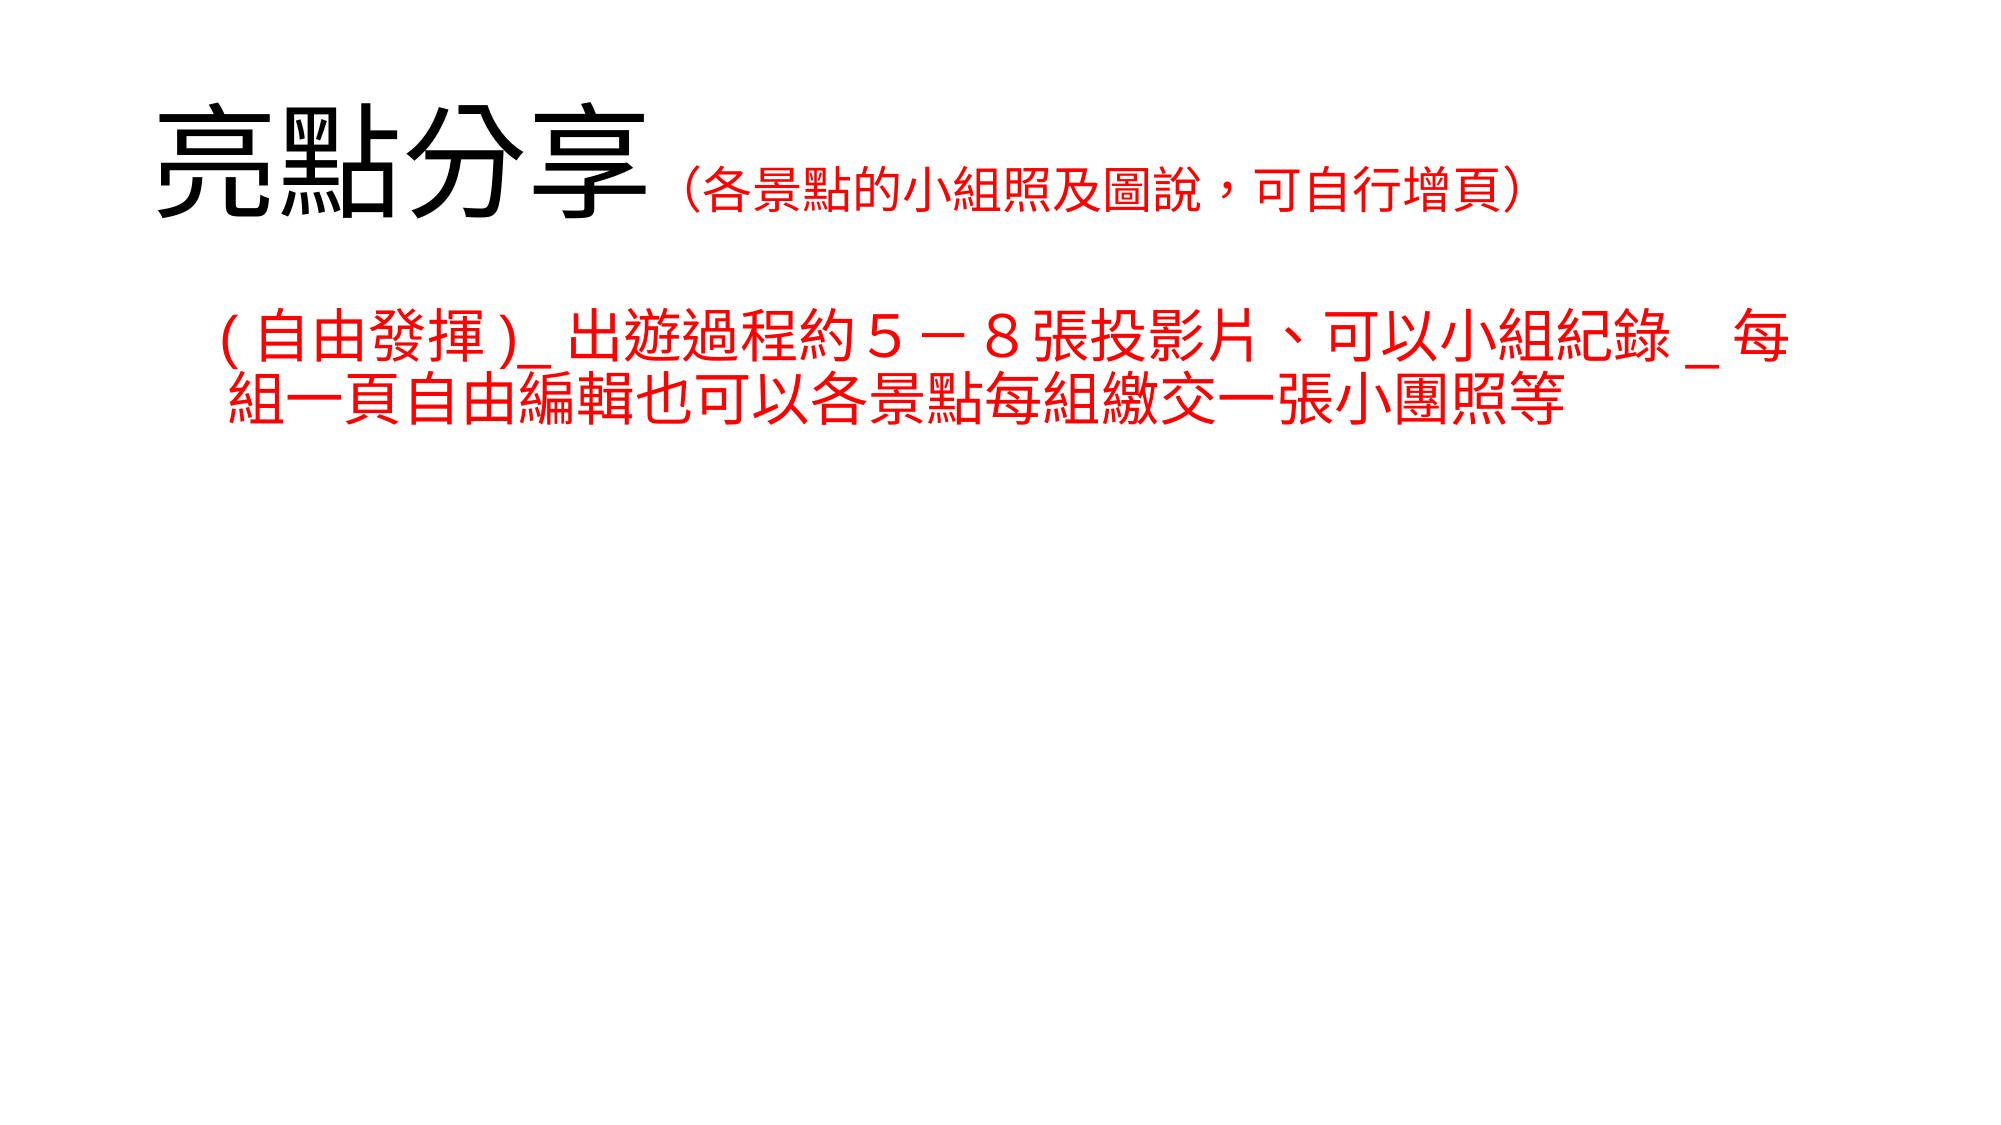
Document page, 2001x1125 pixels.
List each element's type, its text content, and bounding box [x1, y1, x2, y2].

title 亮點分享（各景點的小組照及圖說，可自行增頁） [137, 59, 1863, 278]
list (自由發揮)_出遊過程約５－８張投影片、可以小組紀錄_每組一頁自由編輯也可以各景點每組繳交一張小團照等 [137, 299, 1863, 1014]
